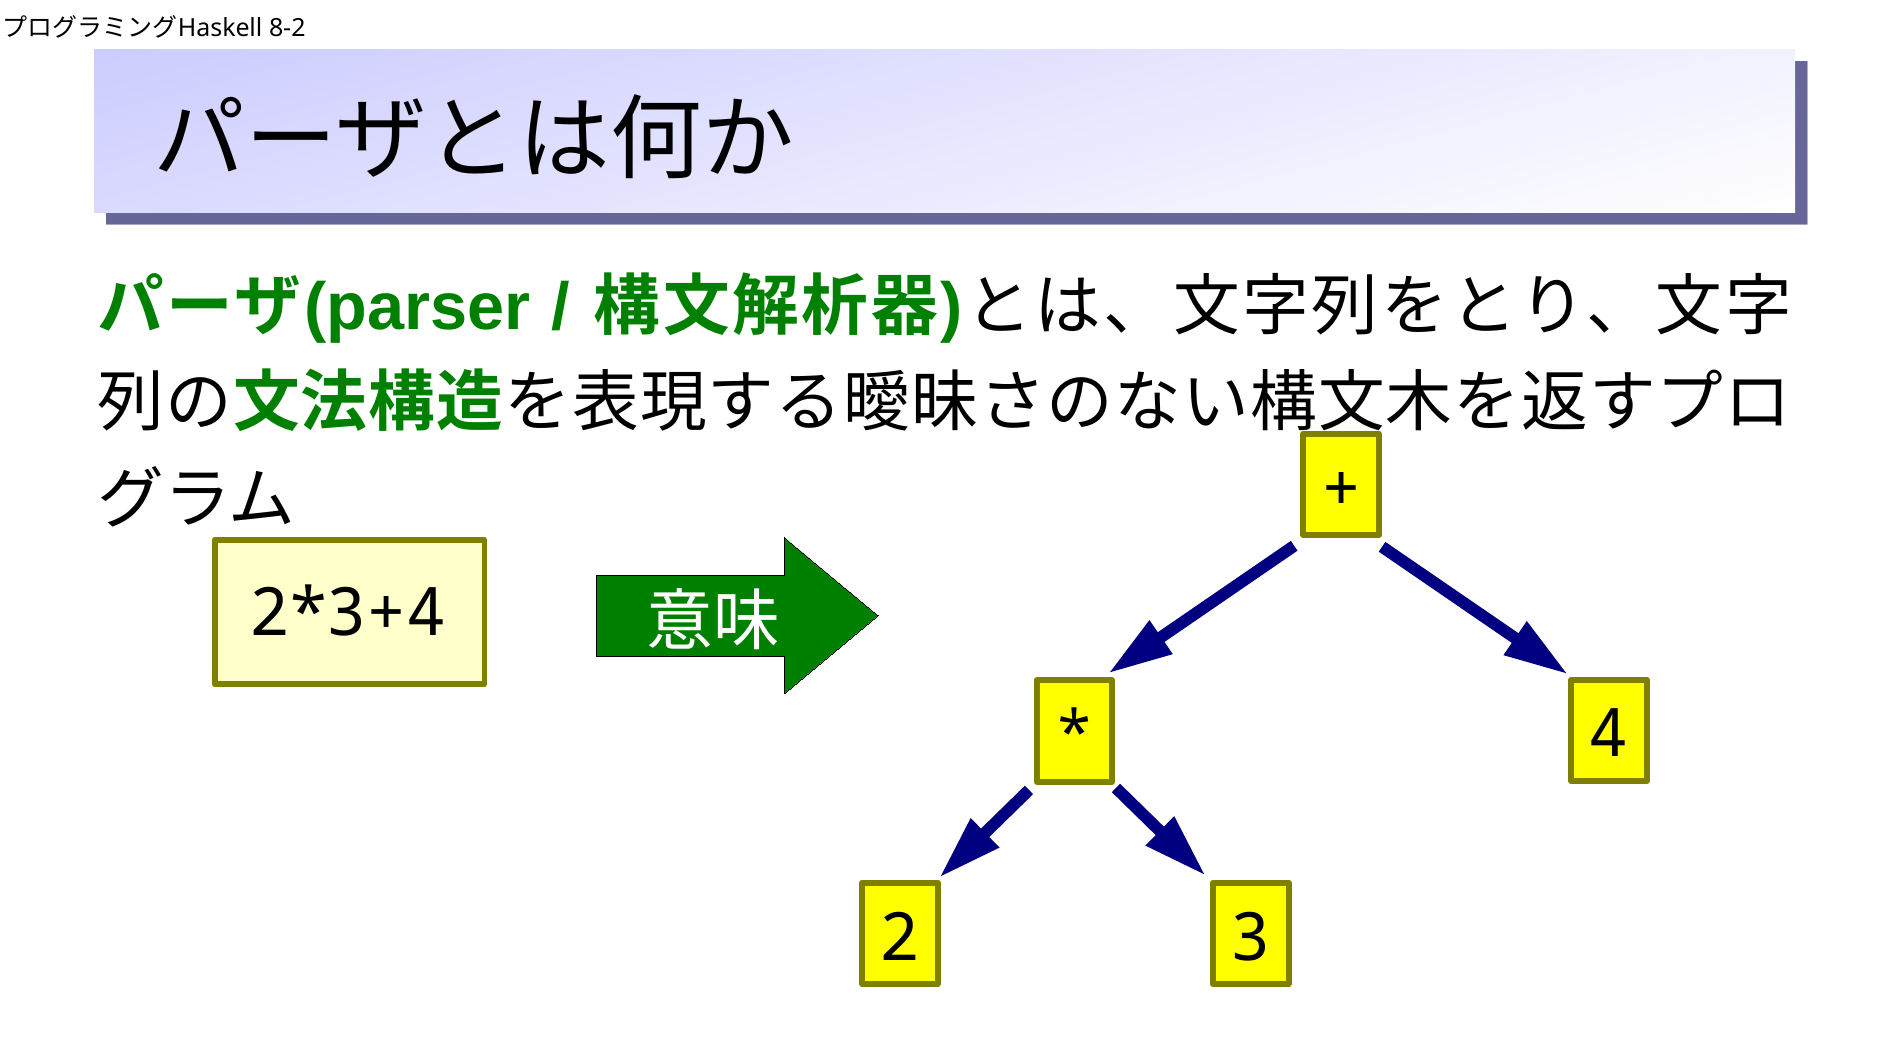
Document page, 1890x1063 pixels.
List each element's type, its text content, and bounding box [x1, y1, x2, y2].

text_box 4 [1571, 679, 1647, 781]
text_box 2 [862, 882, 938, 984]
text_box + [1303, 433, 1379, 535]
text_box 2*3+4 [214, 539, 485, 685]
title パーザとは何か [94, 49, 1796, 213]
text_box 3 [1212, 882, 1289, 984]
text_box 意味 [596, 537, 879, 694]
text_box * [1036, 680, 1113, 782]
list パーザ(parser / 構文解析器)とは、文字列をとり、文字列の文法構造を表現する曖昧さのない構文木を返すプログラム [94, 248, 1796, 426]
